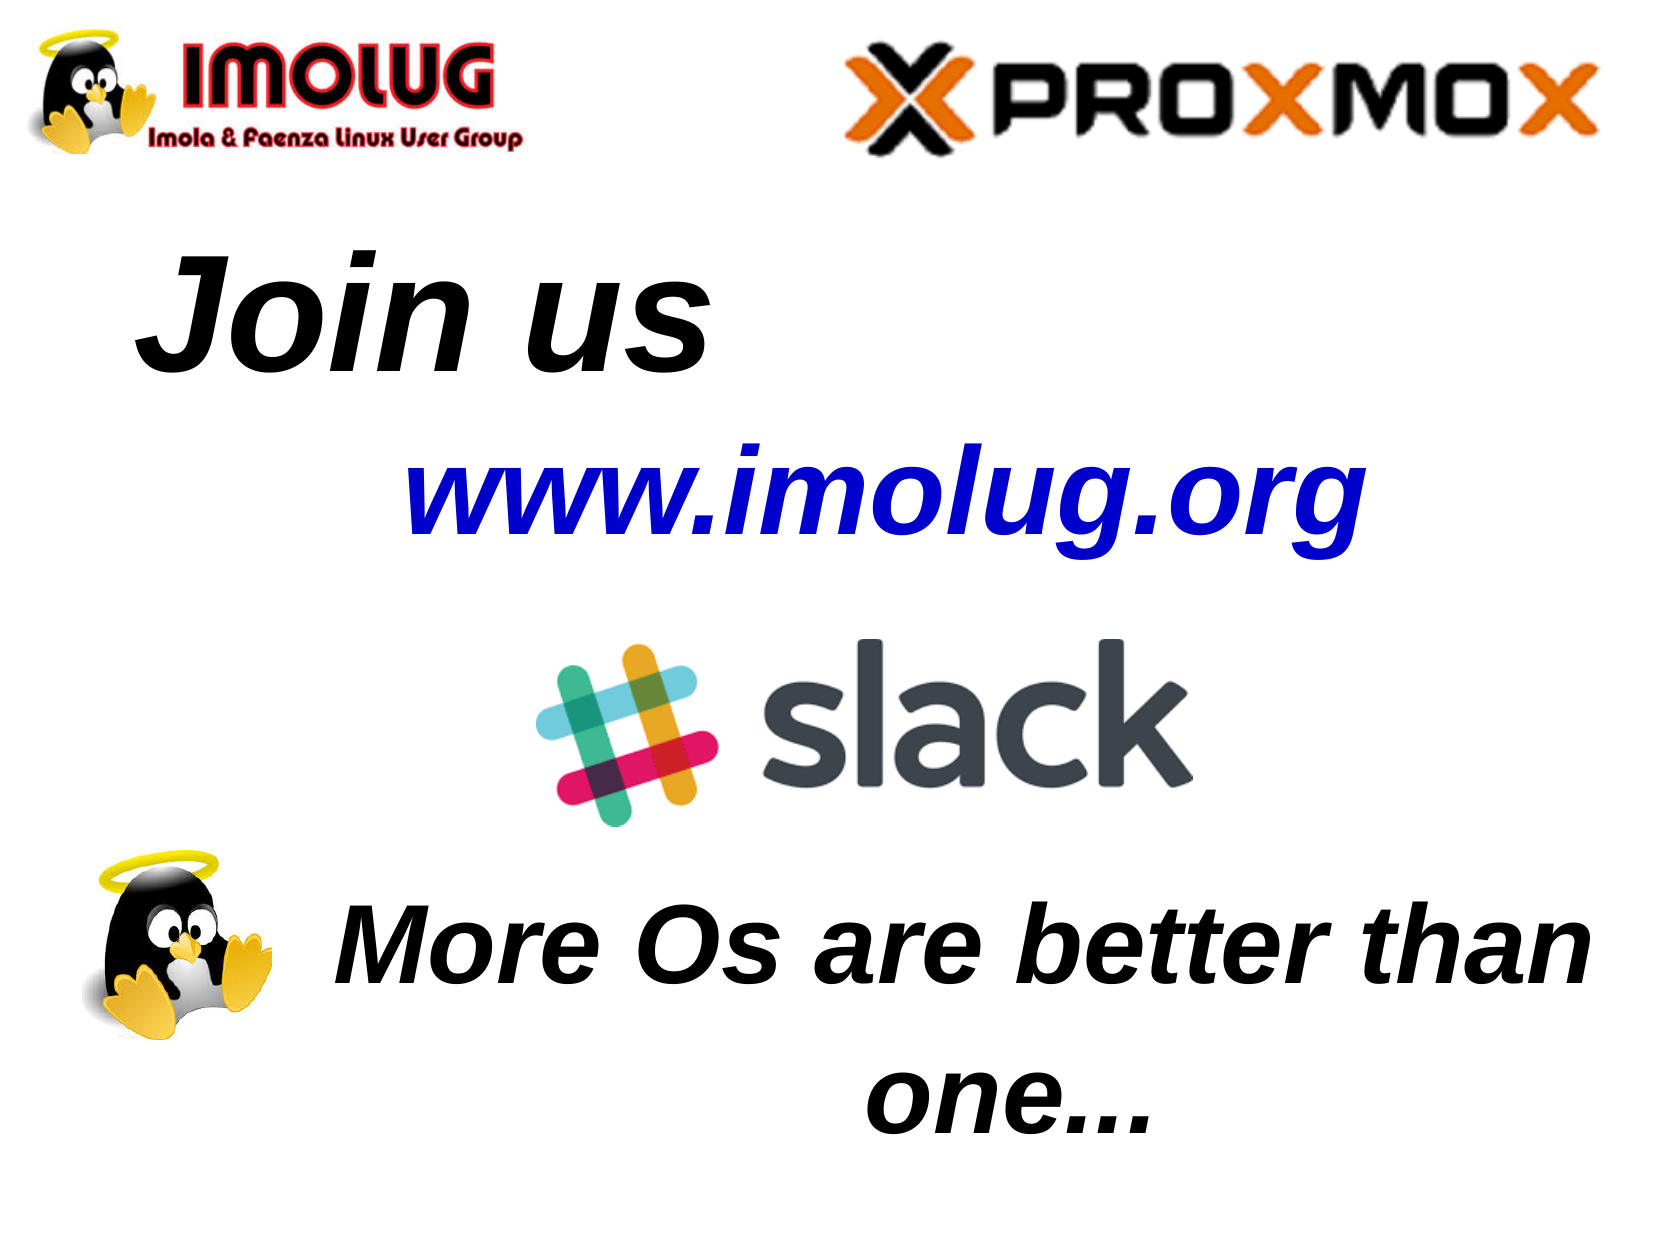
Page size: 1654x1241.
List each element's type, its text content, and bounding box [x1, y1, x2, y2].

picture [23, 28, 523, 154]
text_box Join us [94, 212, 756, 414]
picture [826, 35, 1630, 189]
picture [82, 850, 272, 1040]
text_box www.imolug.org [366, 413, 1406, 569]
picture [536, 639, 1193, 827]
text_box More Os are better than one... [318, 874, 1619, 1205]
